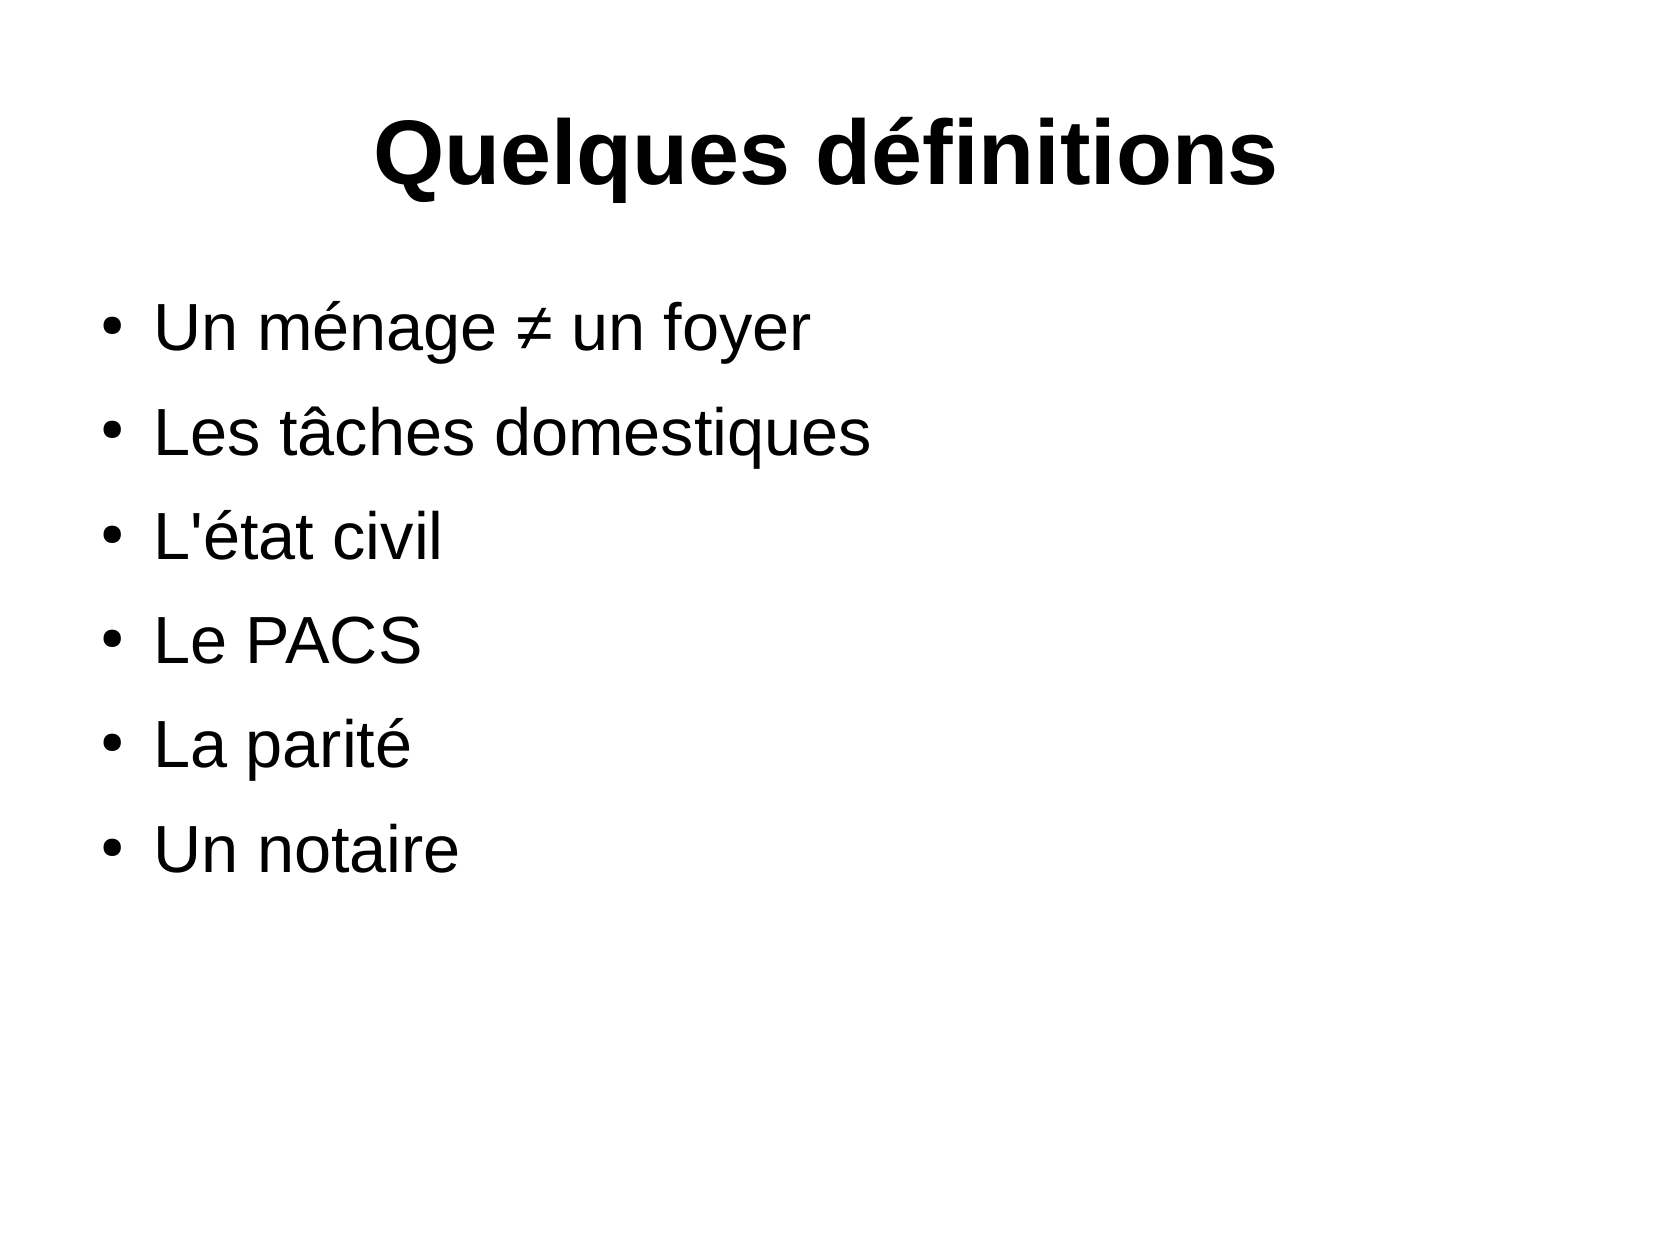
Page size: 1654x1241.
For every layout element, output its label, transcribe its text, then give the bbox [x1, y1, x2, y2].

list Un ménage ≠ un foyer Les tâches domestiques L'état civil Le PACS La parité Un notaire [82, 290, 1571, 1109]
title Quelques définitions [82, 49, 1571, 257]
